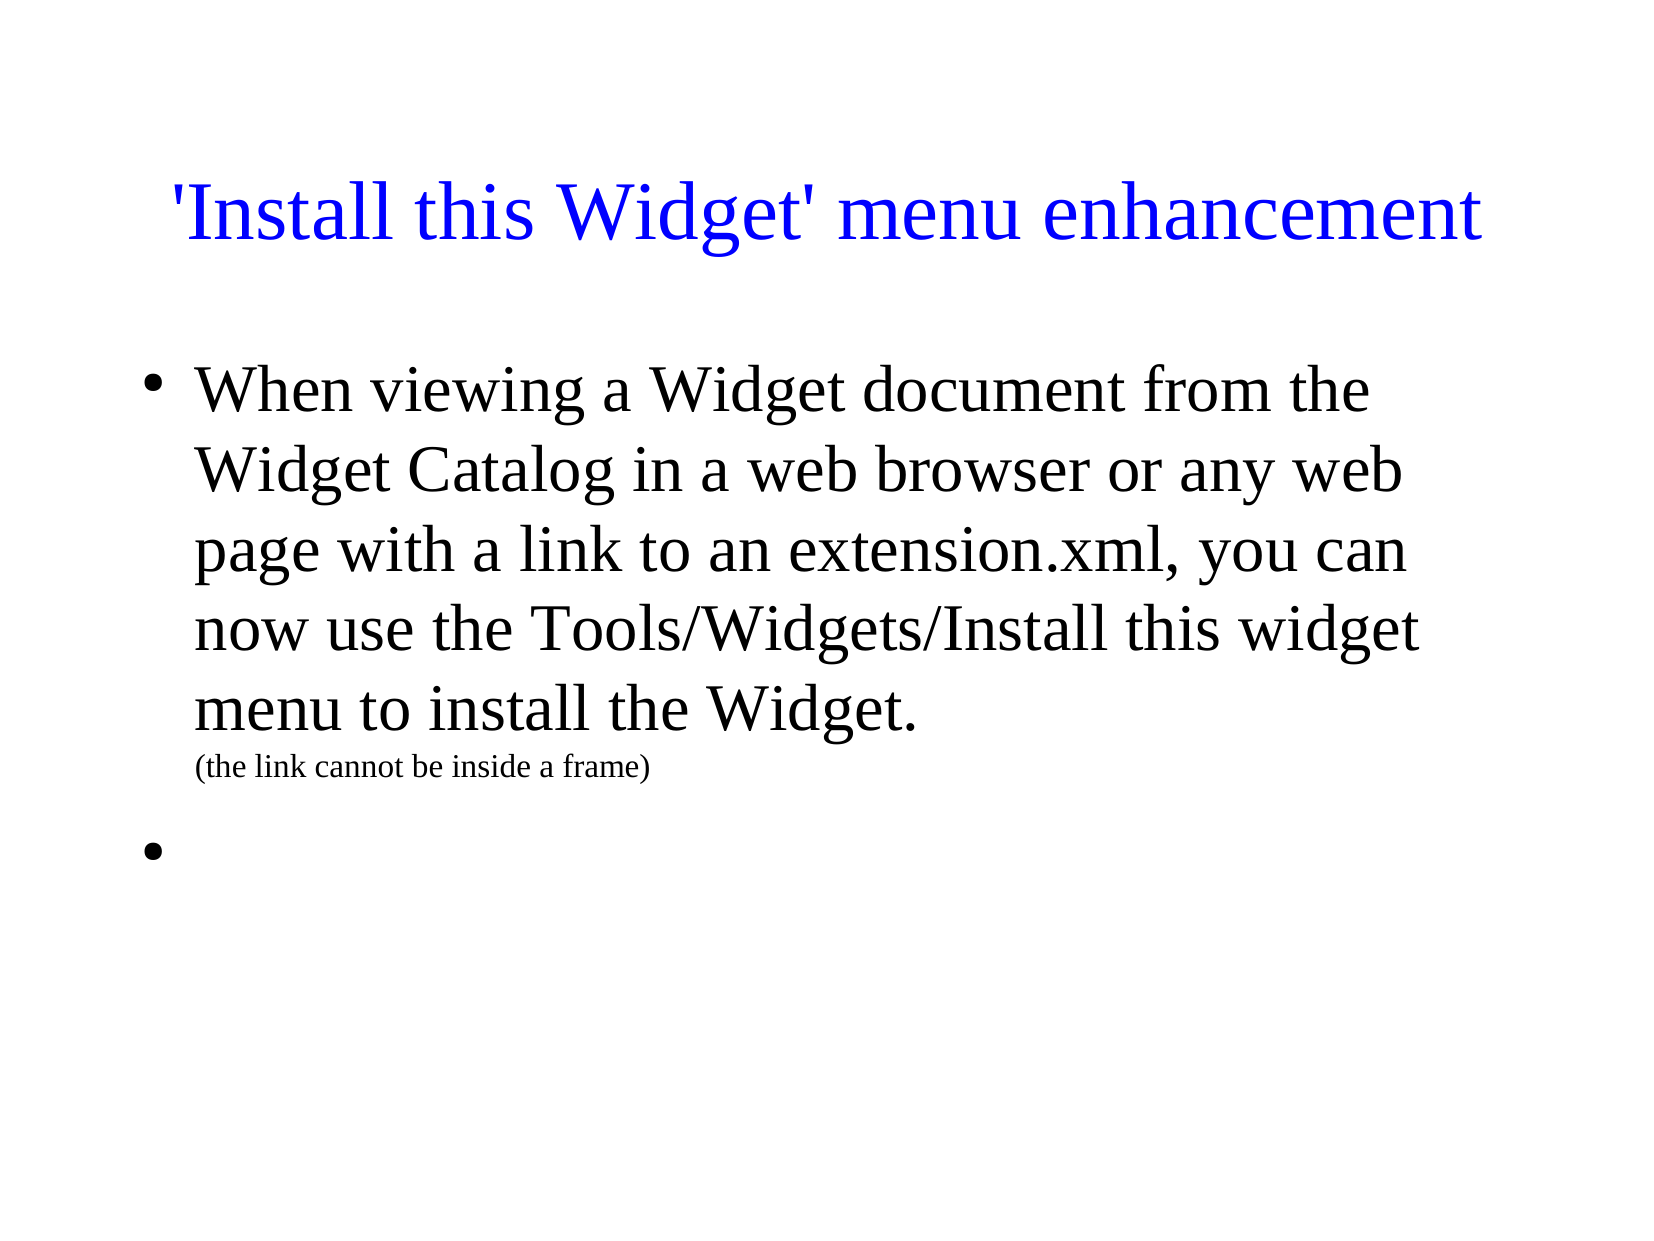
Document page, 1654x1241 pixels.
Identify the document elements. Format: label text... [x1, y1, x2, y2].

title 'Install this Widget' menu enhancement [121, 102, 1534, 310]
list When viewing a Widget document from the Widget Catalog in a web browser or any web page with a link to an extension.xml, you can now use the Tools/Widgets/Install this widget menu to install the Widget. (the link cannot be inside a frame) [123, 344, 1536, 934]
